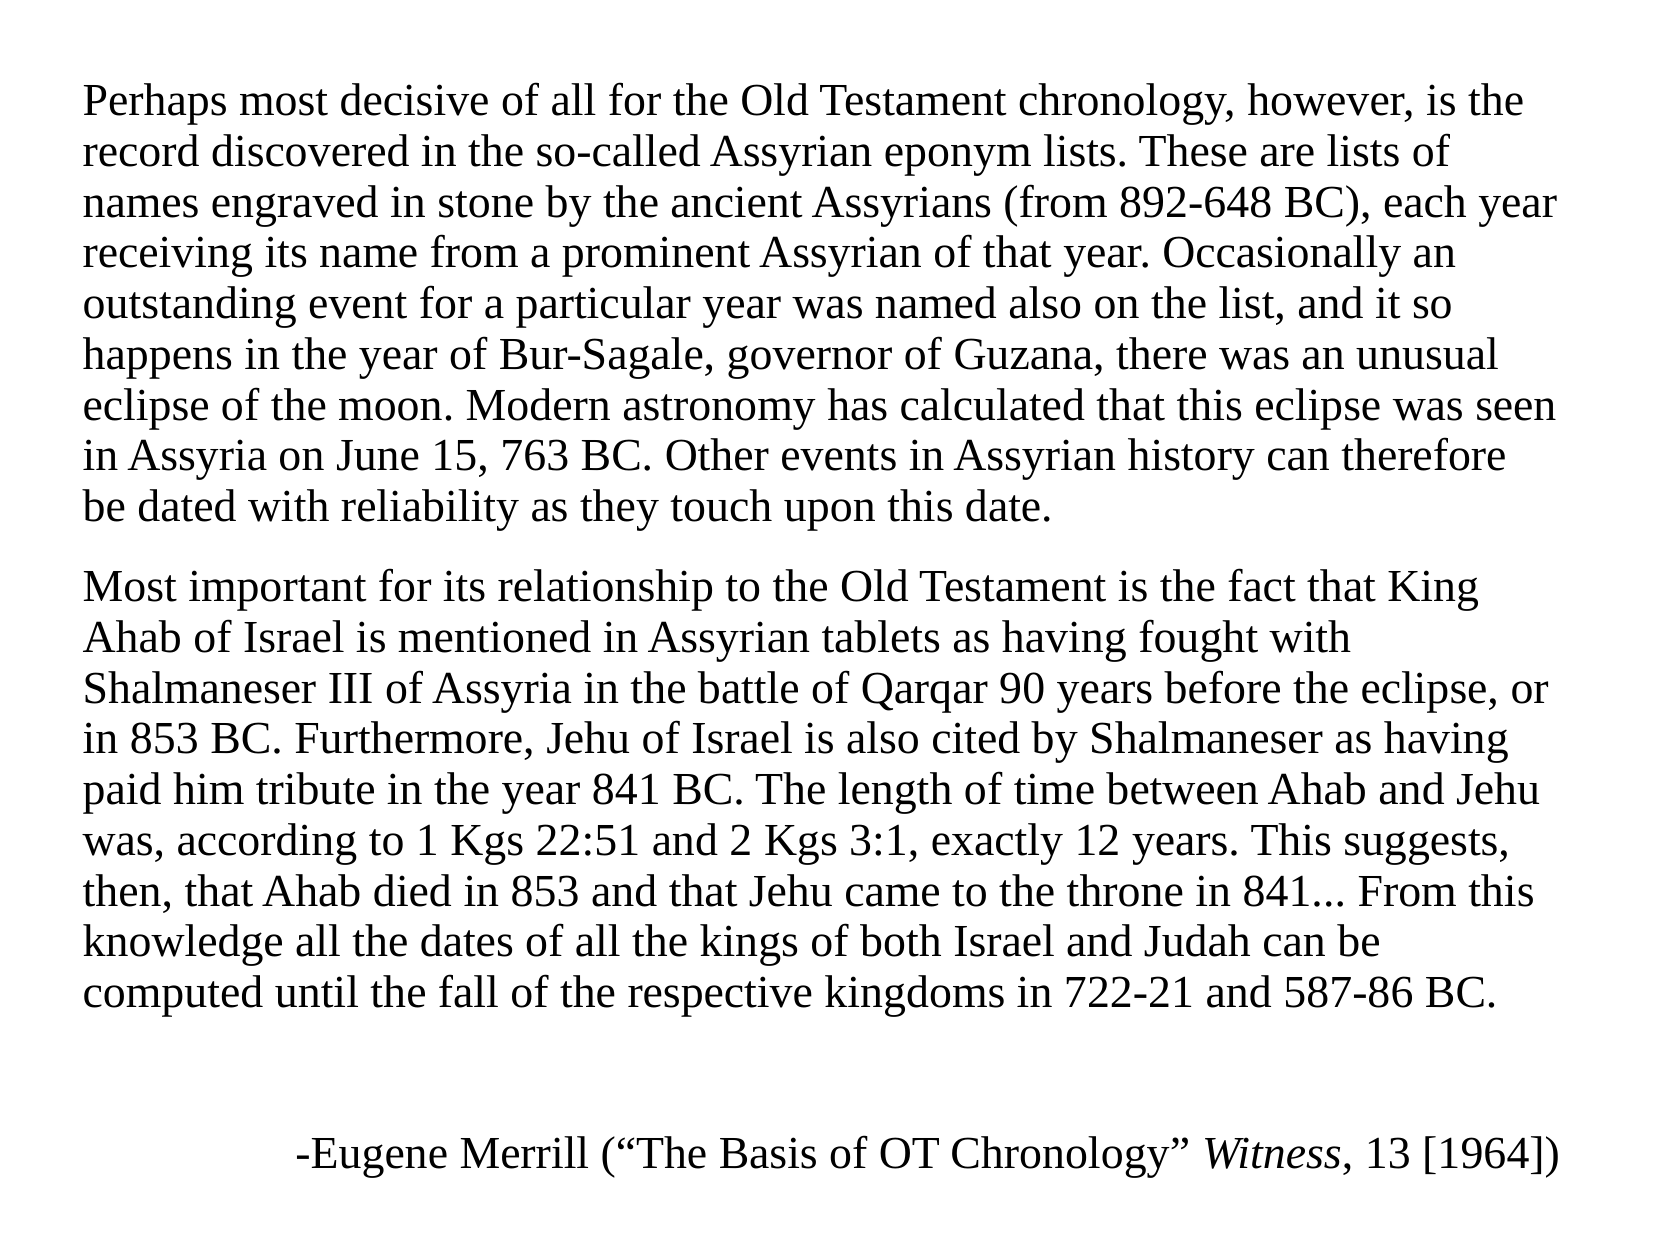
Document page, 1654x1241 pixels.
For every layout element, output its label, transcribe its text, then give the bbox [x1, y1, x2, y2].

list Perhaps most decisive of all for the Old Testament chronology, however, is the record discovered in the so-called Assyrian eponym lists. These are lists of names engraved in stone by the ancient Assyrians (from 892-648 BC), each year receiving its name from a prominent Assyrian of that year. Occasionally an outstanding event for a particular year was named also on the list, and it so happens in the year of Bur-Sagale, governor of Guzana, there was an unusual eclipse of the moon. Modern astronomy has calculated that this eclipse was seen in Assyria on June 15, 763 BC. Other events in Assyrian history can therefore be dated with reliability as they touch upon this date. Most important for its relationship to the Old Testament is the fact that King Ahab of Israel is mentioned in Assyrian tablets as having fought with Shalmaneser III of Assyria in the battle of Qarqar 90 years before the eclipse, or in 853 BC. Furthermore, Jehu of Israel is also cited by Shalmaneser as having paid him tribute in the year 841 BC. The length of time between Ahab and Jehu was, according to 1 Kgs 22:51 and 2 Kgs 3:1, exactly 12 years. This suggests, then, that Ahab died in 853 and that Jehu came to the throne in 841... From this knowledge all the dates of all the kings of both Israel and Judah can be computed until the fall of the respective kingdoms in 722-21 and 587-86 BC. -Eugene Merrill (“The Basis of OT Chronology” Witness, 13 [1964]) [82, 75, 1561, 1141]
